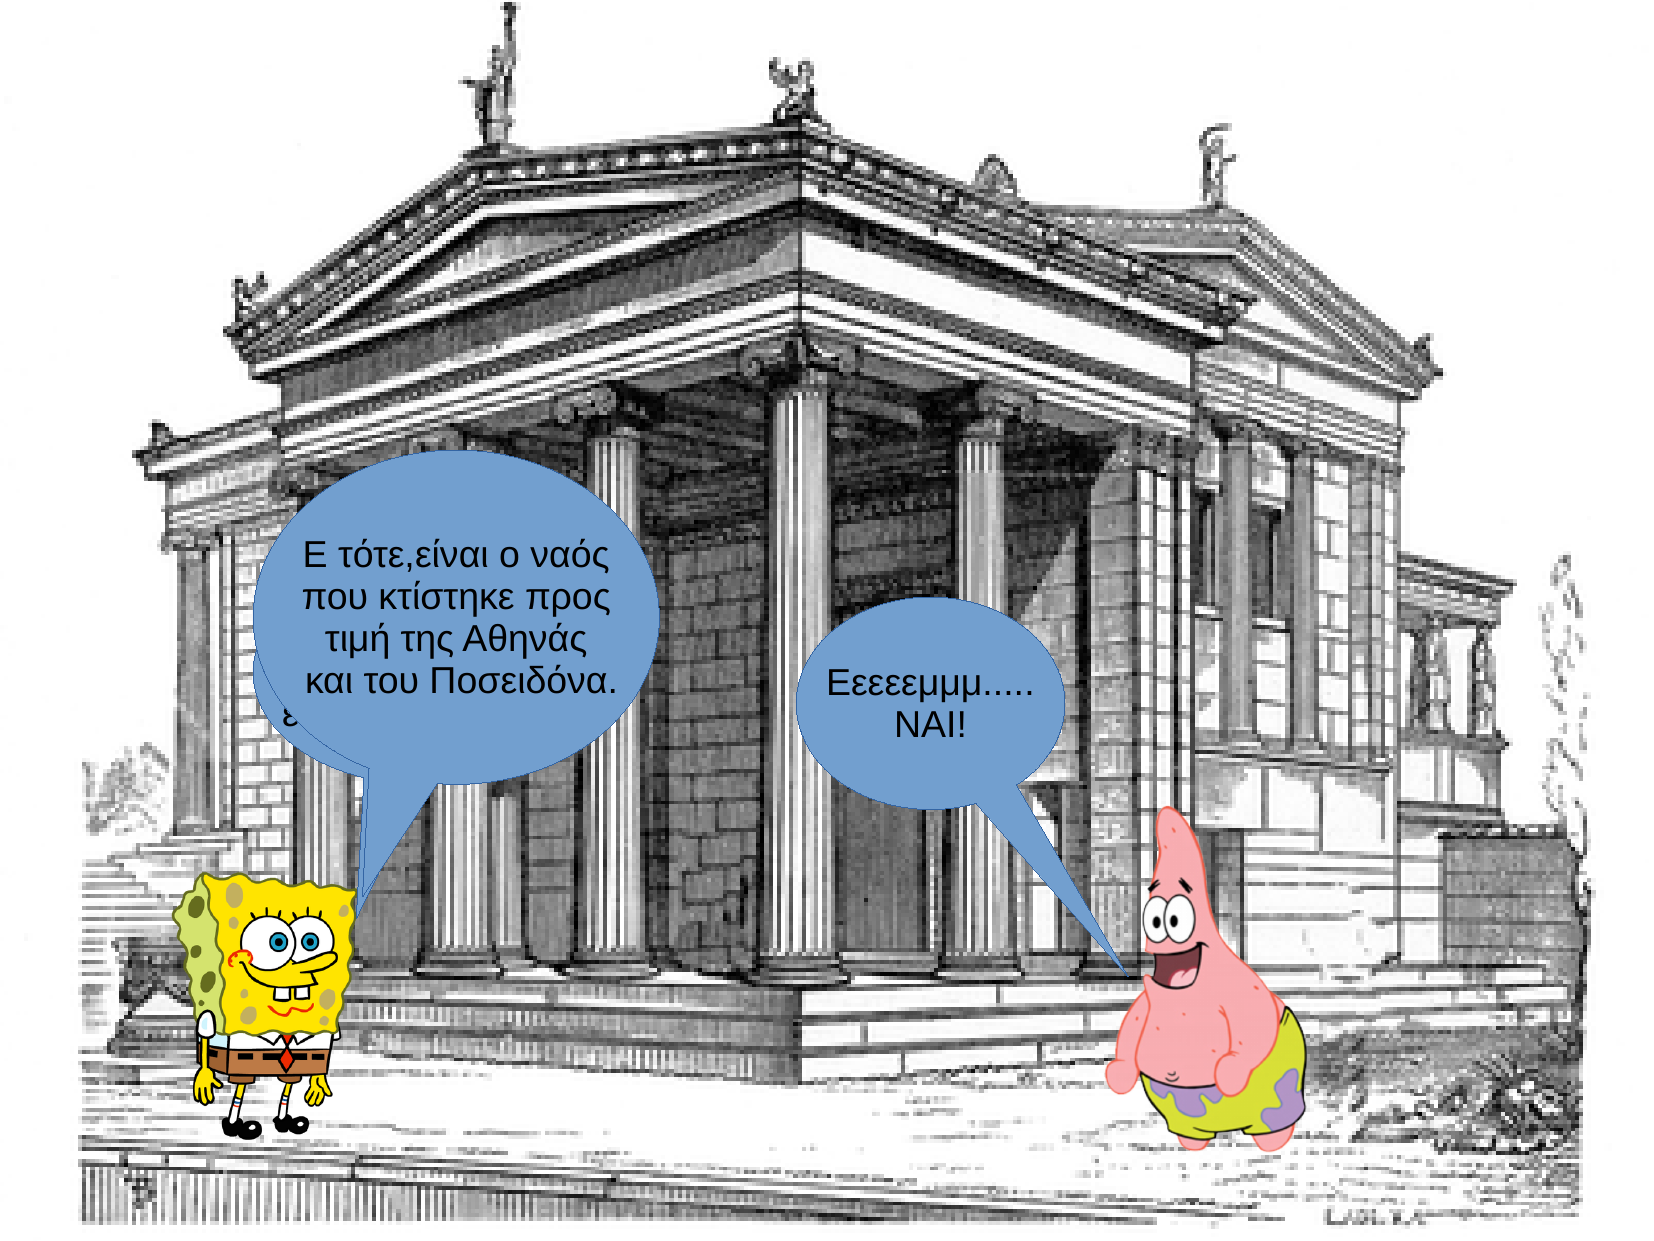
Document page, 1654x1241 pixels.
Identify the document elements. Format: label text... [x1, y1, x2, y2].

text_box Αυτό είναι το Ερέχθειο που μας είπε ο Περικλής? [253, 650, 379, 919]
text_box Ε τότε,είναι ο ναός που κτίστηκε προς τιμή της Αθηνάς και του Ποσειδόνα. [253, 450, 660, 897]
text_box Εεεεεμμμ..... ΝΑΙ! [796, 597, 1129, 977]
picture [0, 0, 1654, 1241]
